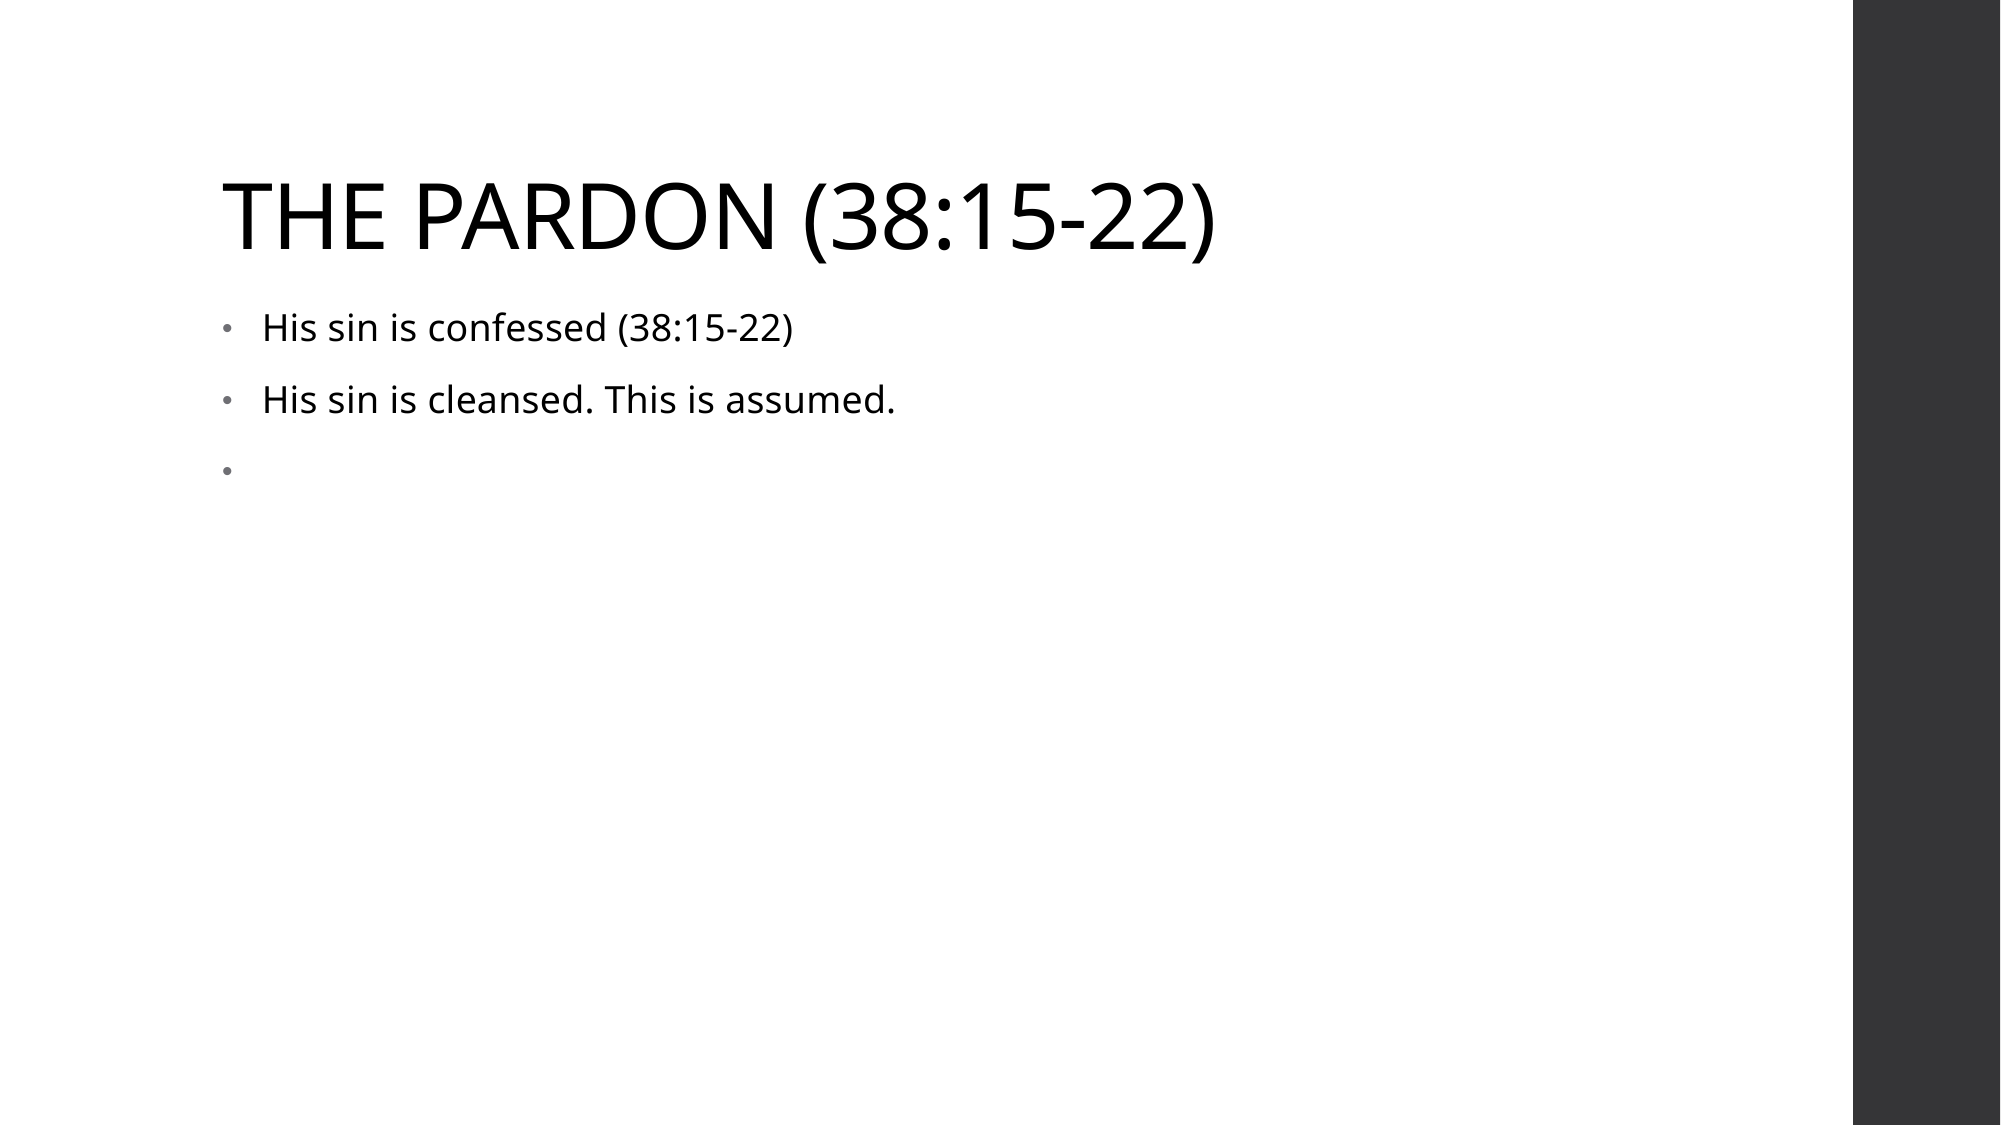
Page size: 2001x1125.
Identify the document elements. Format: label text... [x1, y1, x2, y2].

title THE PARDON (38:15-22) [206, 60, 1797, 278]
list His sin is confessed (38:15-22) His sin is cleansed. This is assumed. [206, 299, 1617, 1014]
